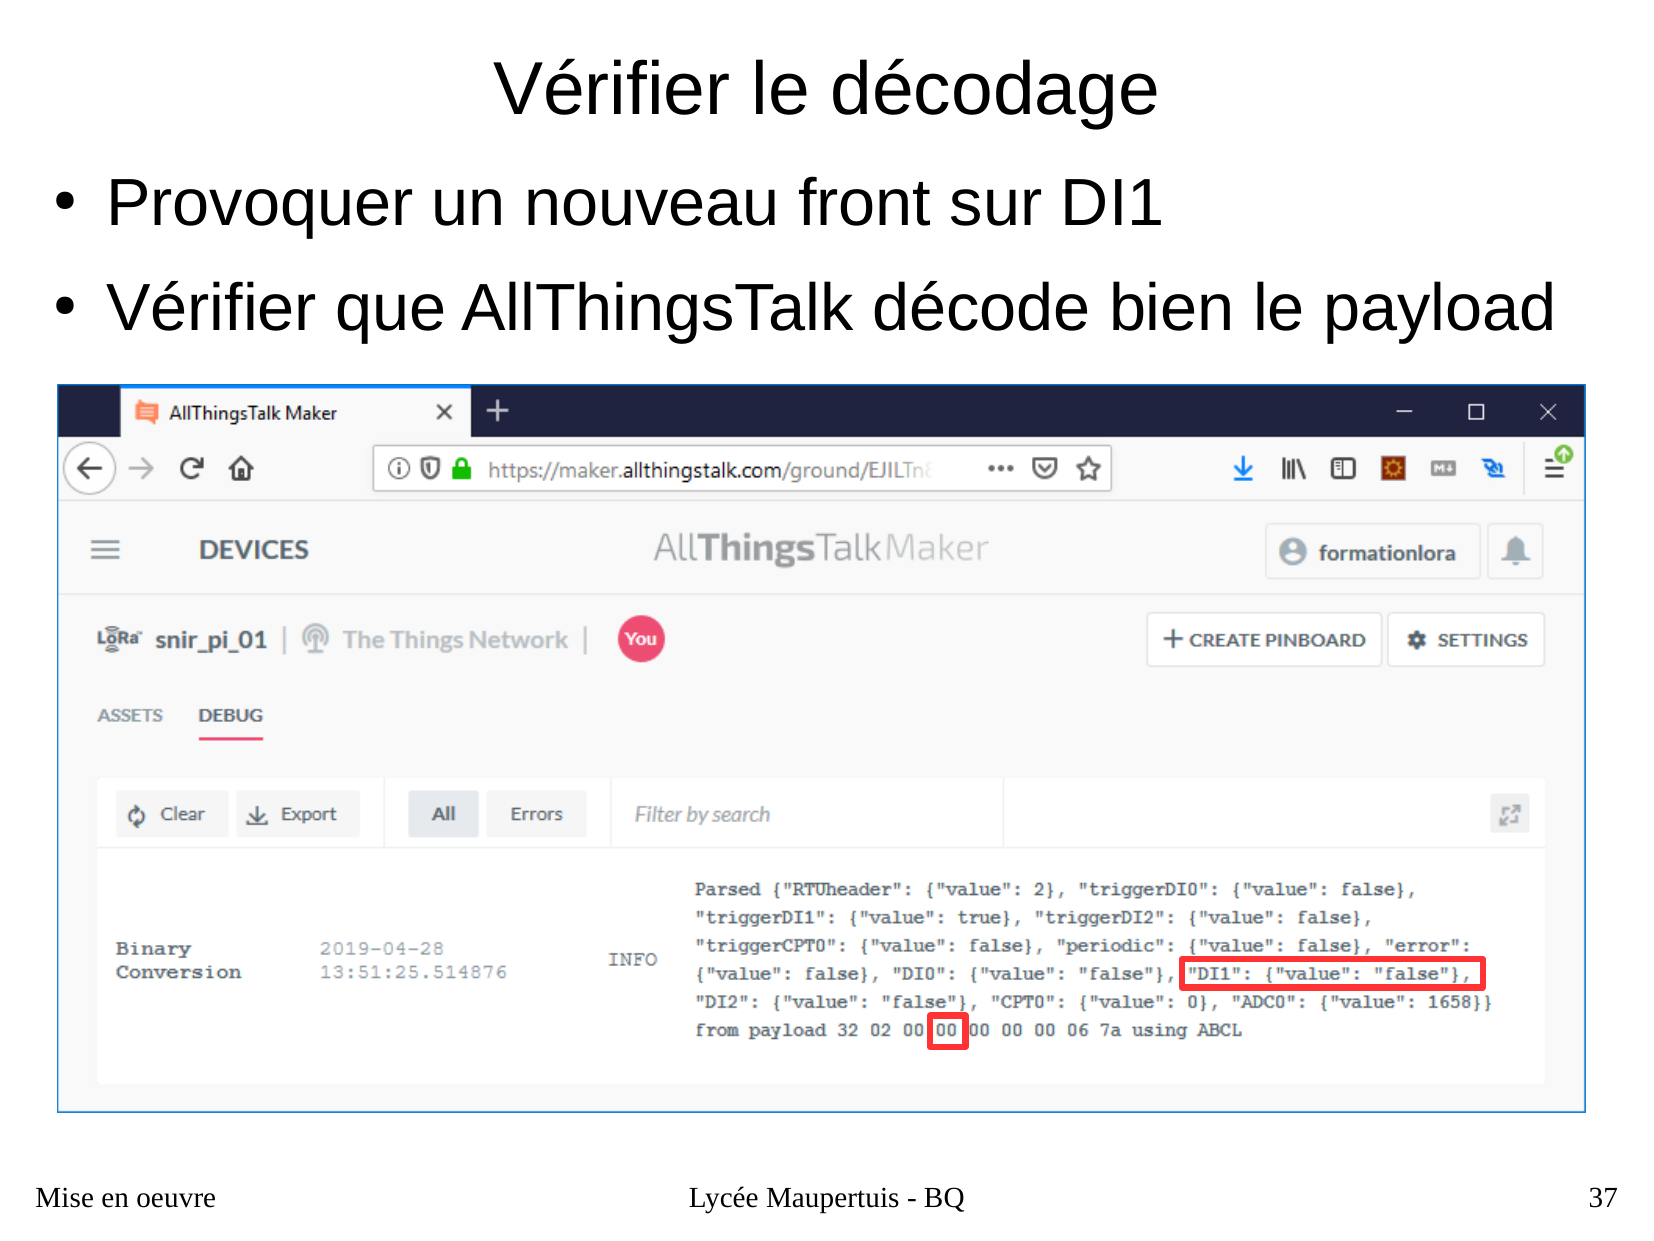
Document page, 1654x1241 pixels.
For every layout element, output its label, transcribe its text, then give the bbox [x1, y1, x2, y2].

picture [57, 384, 1586, 1113]
title Vérifier le décodage [35, 35, 1619, 142]
list Provoquer un nouveau front sur DI1 Vérifier que AllThingsTalk décode bien le payload [35, 165, 1619, 593]
